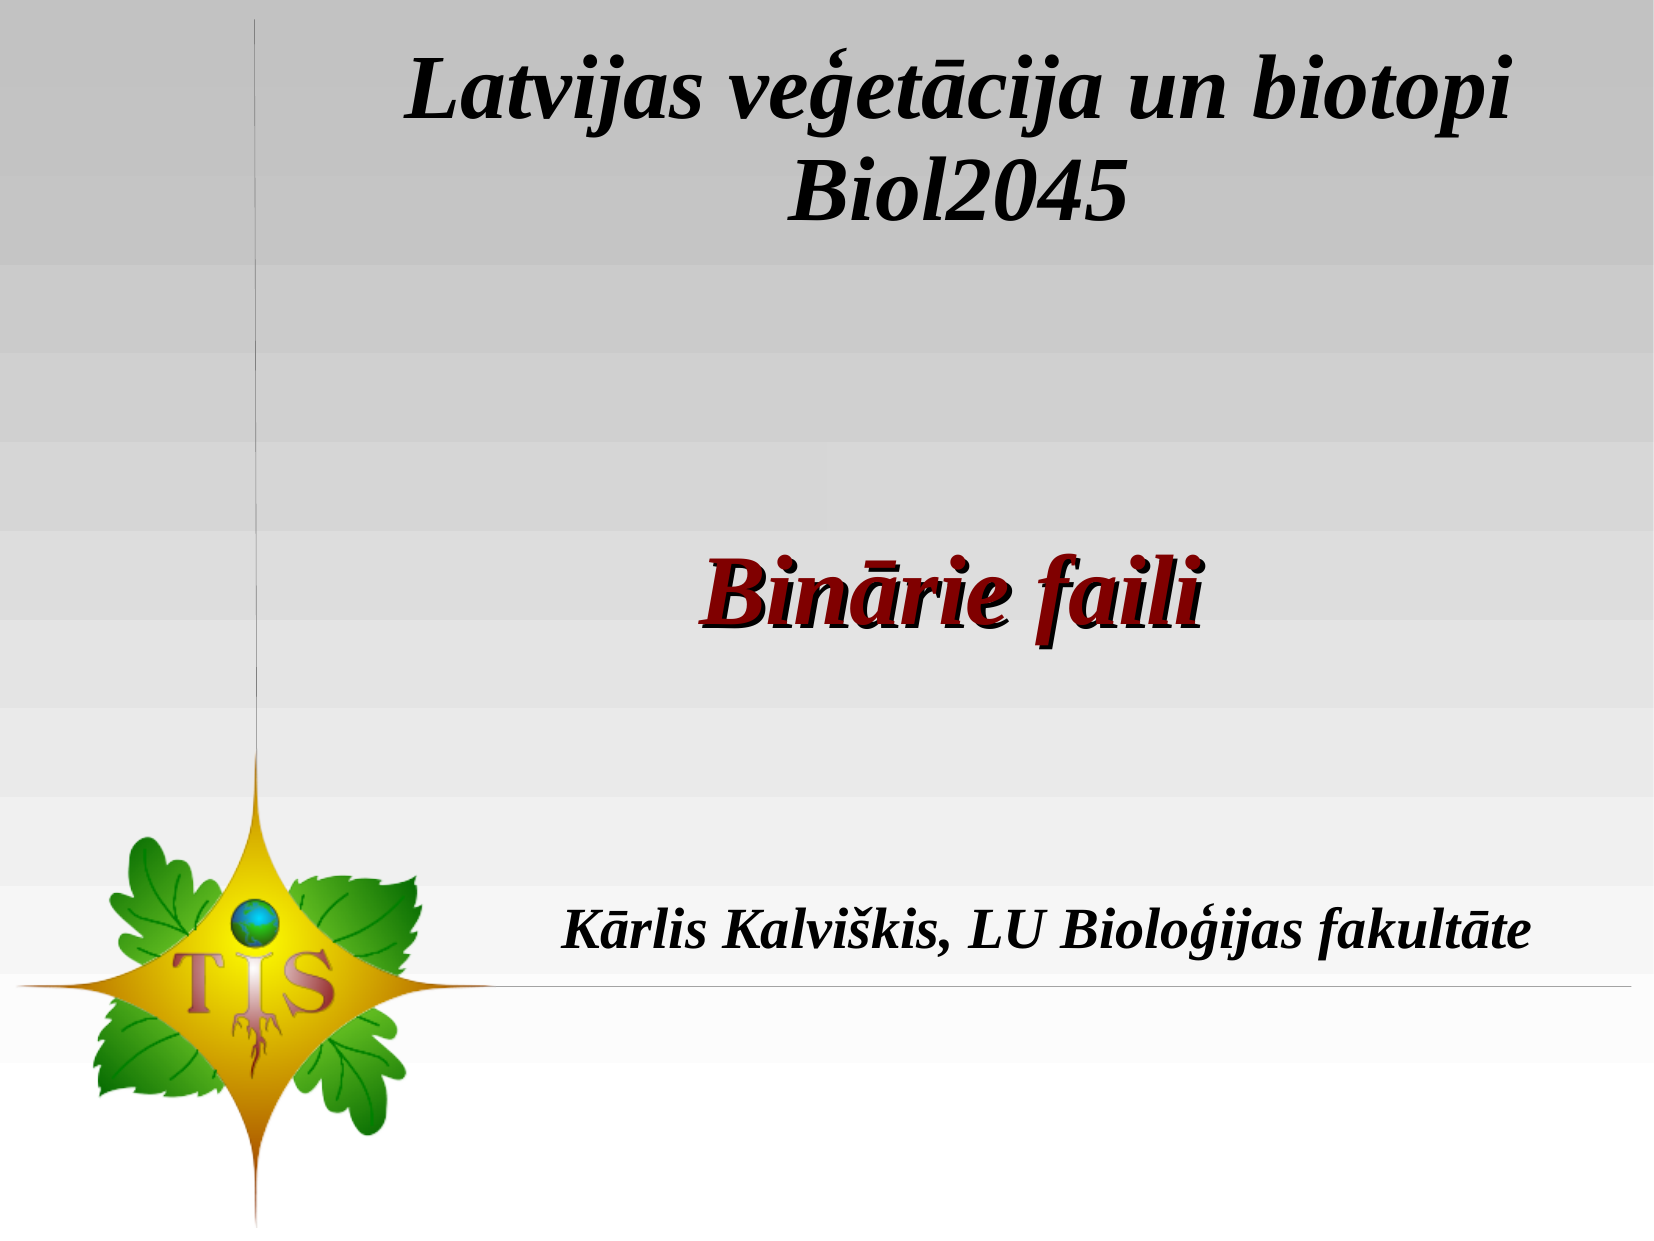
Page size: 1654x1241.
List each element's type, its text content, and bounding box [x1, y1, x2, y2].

picture [0, 0, 1654, 1241]
title Binārie faili [295, 324, 1607, 857]
